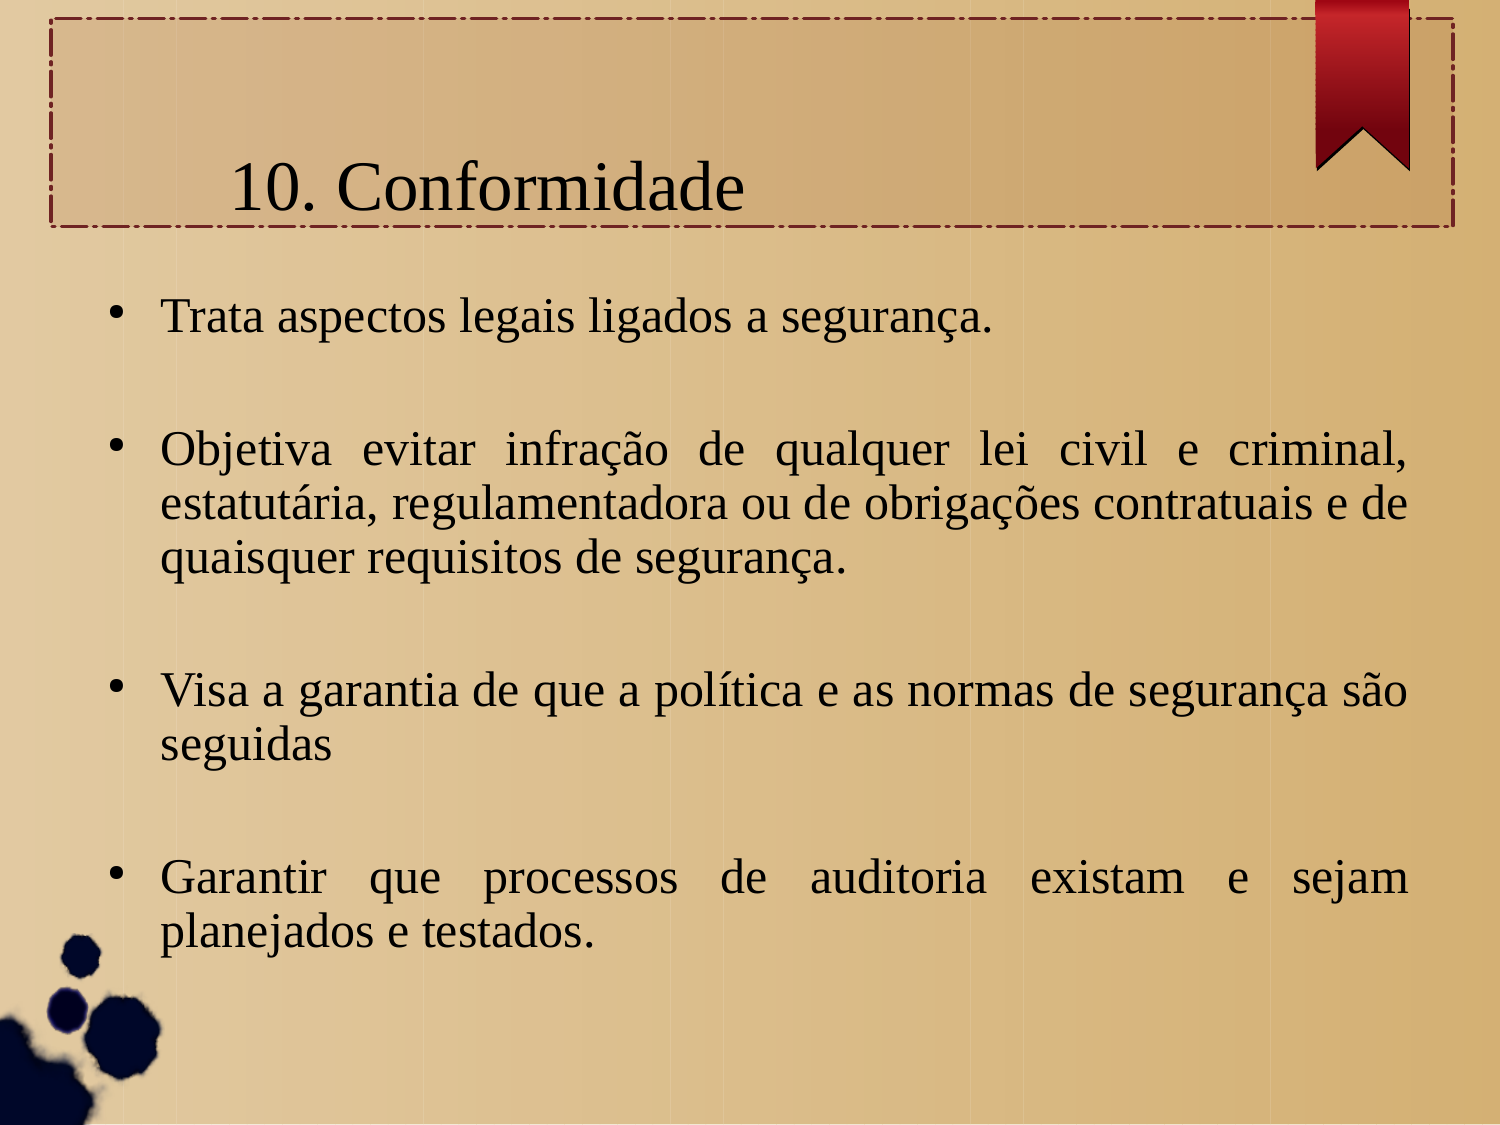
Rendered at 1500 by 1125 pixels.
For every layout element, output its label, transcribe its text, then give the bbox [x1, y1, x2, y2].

title 10. Conformidade [74, 20, 1313, 233]
list Trata aspectos legais ligados a segurança. Objetiva evitar infração de qualquer lei civil e criminal, estatutária, regulamentadora ou de obrigações contratuais e de quaisquer requisitos de segurança. Visa a garantia de que a política e as normas de segurança são seguidas Garantir que processos de auditoria existam e sejam planejados e testados. [75, 282, 1426, 1006]
